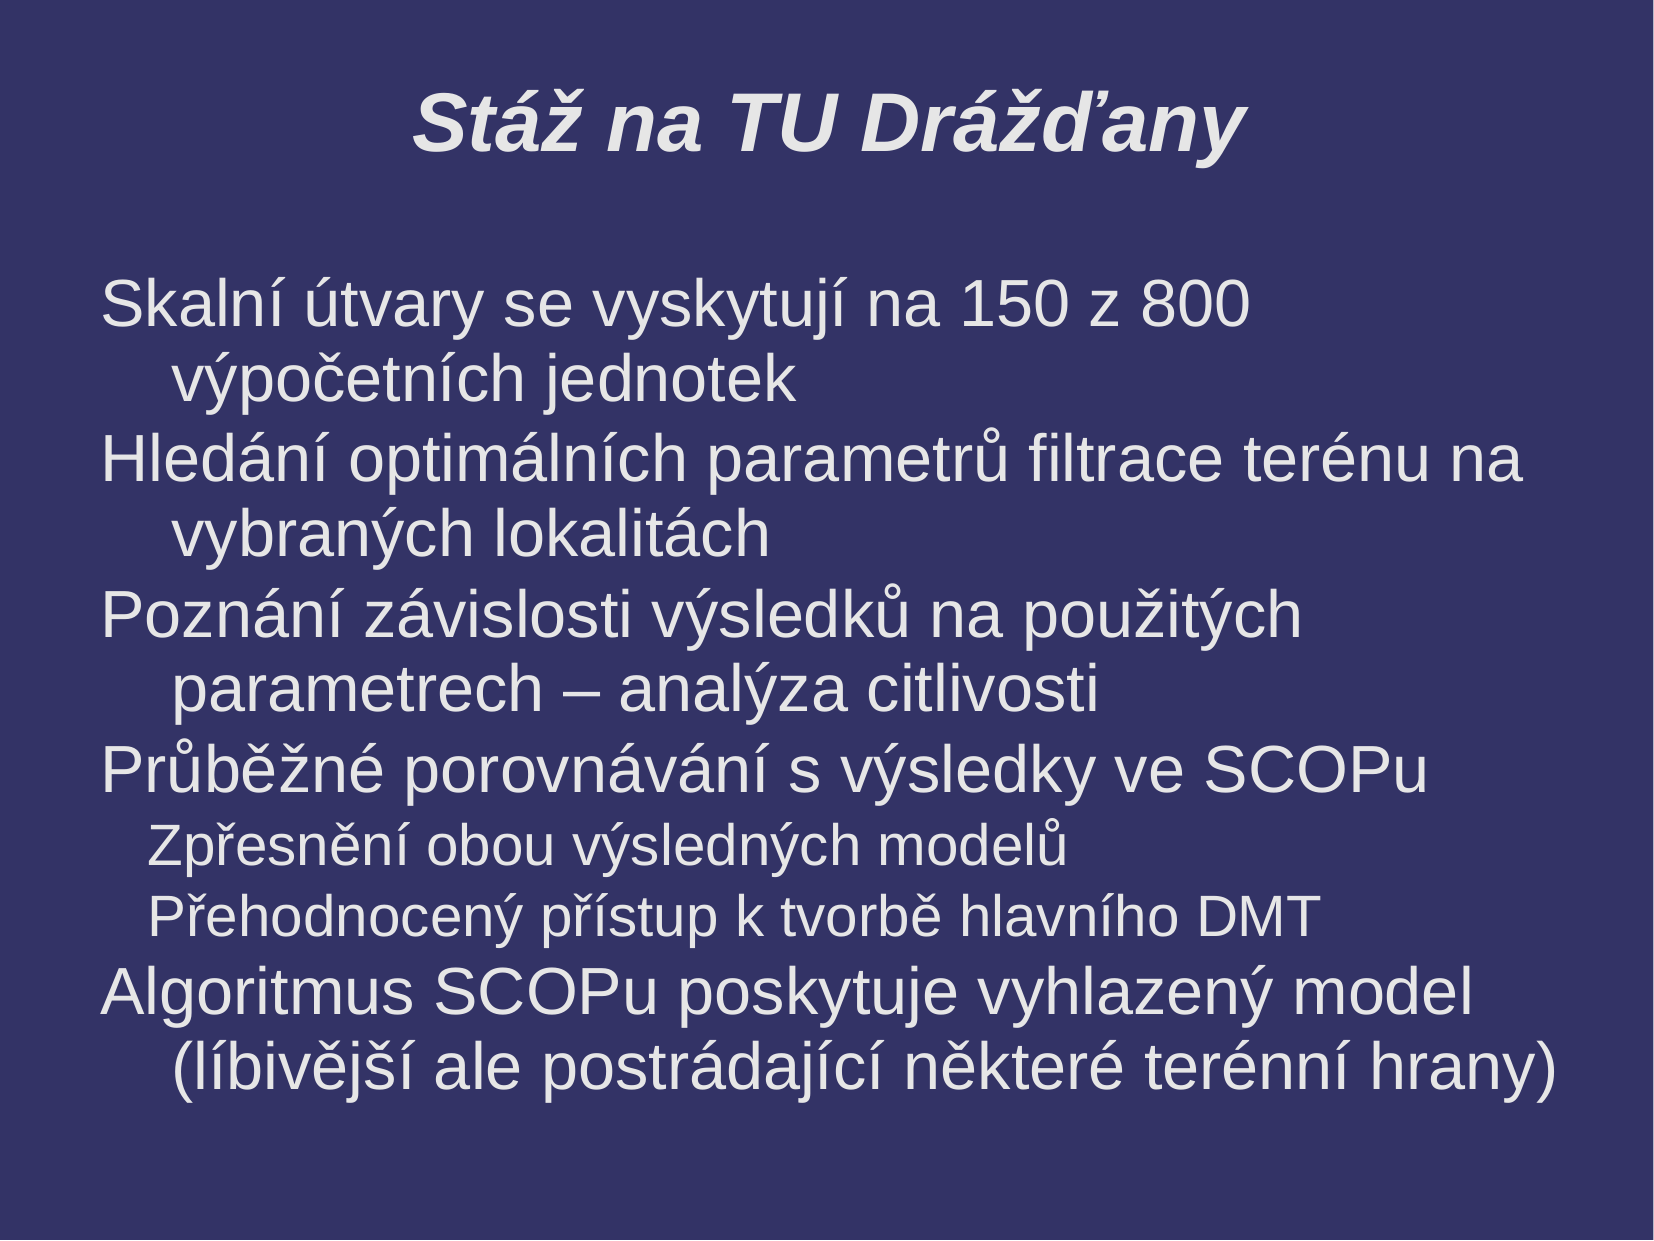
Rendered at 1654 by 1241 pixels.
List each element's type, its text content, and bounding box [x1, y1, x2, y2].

list Skalní útvary se vyskytují na 150 z 800 výpočetních jednotek Hledání optimálních parametrů filtrace terénu na vybraných lokalitách Poznání závislosti výsledků na použitých parametrech – analýza citlivosti Průběžné porovnávání s výsledky ve SCOPu Zpřesnění obou výsledných modelů Přehodnocený přístup k tvorbě hlavního DMT Algoritmus SCOPu poskytuje vyhlazený model (líbivější ale postrádající některé terénní hrany) [88, 265, 1565, 1104]
title Stáž na TU Drážďany [123, 29, 1536, 216]
